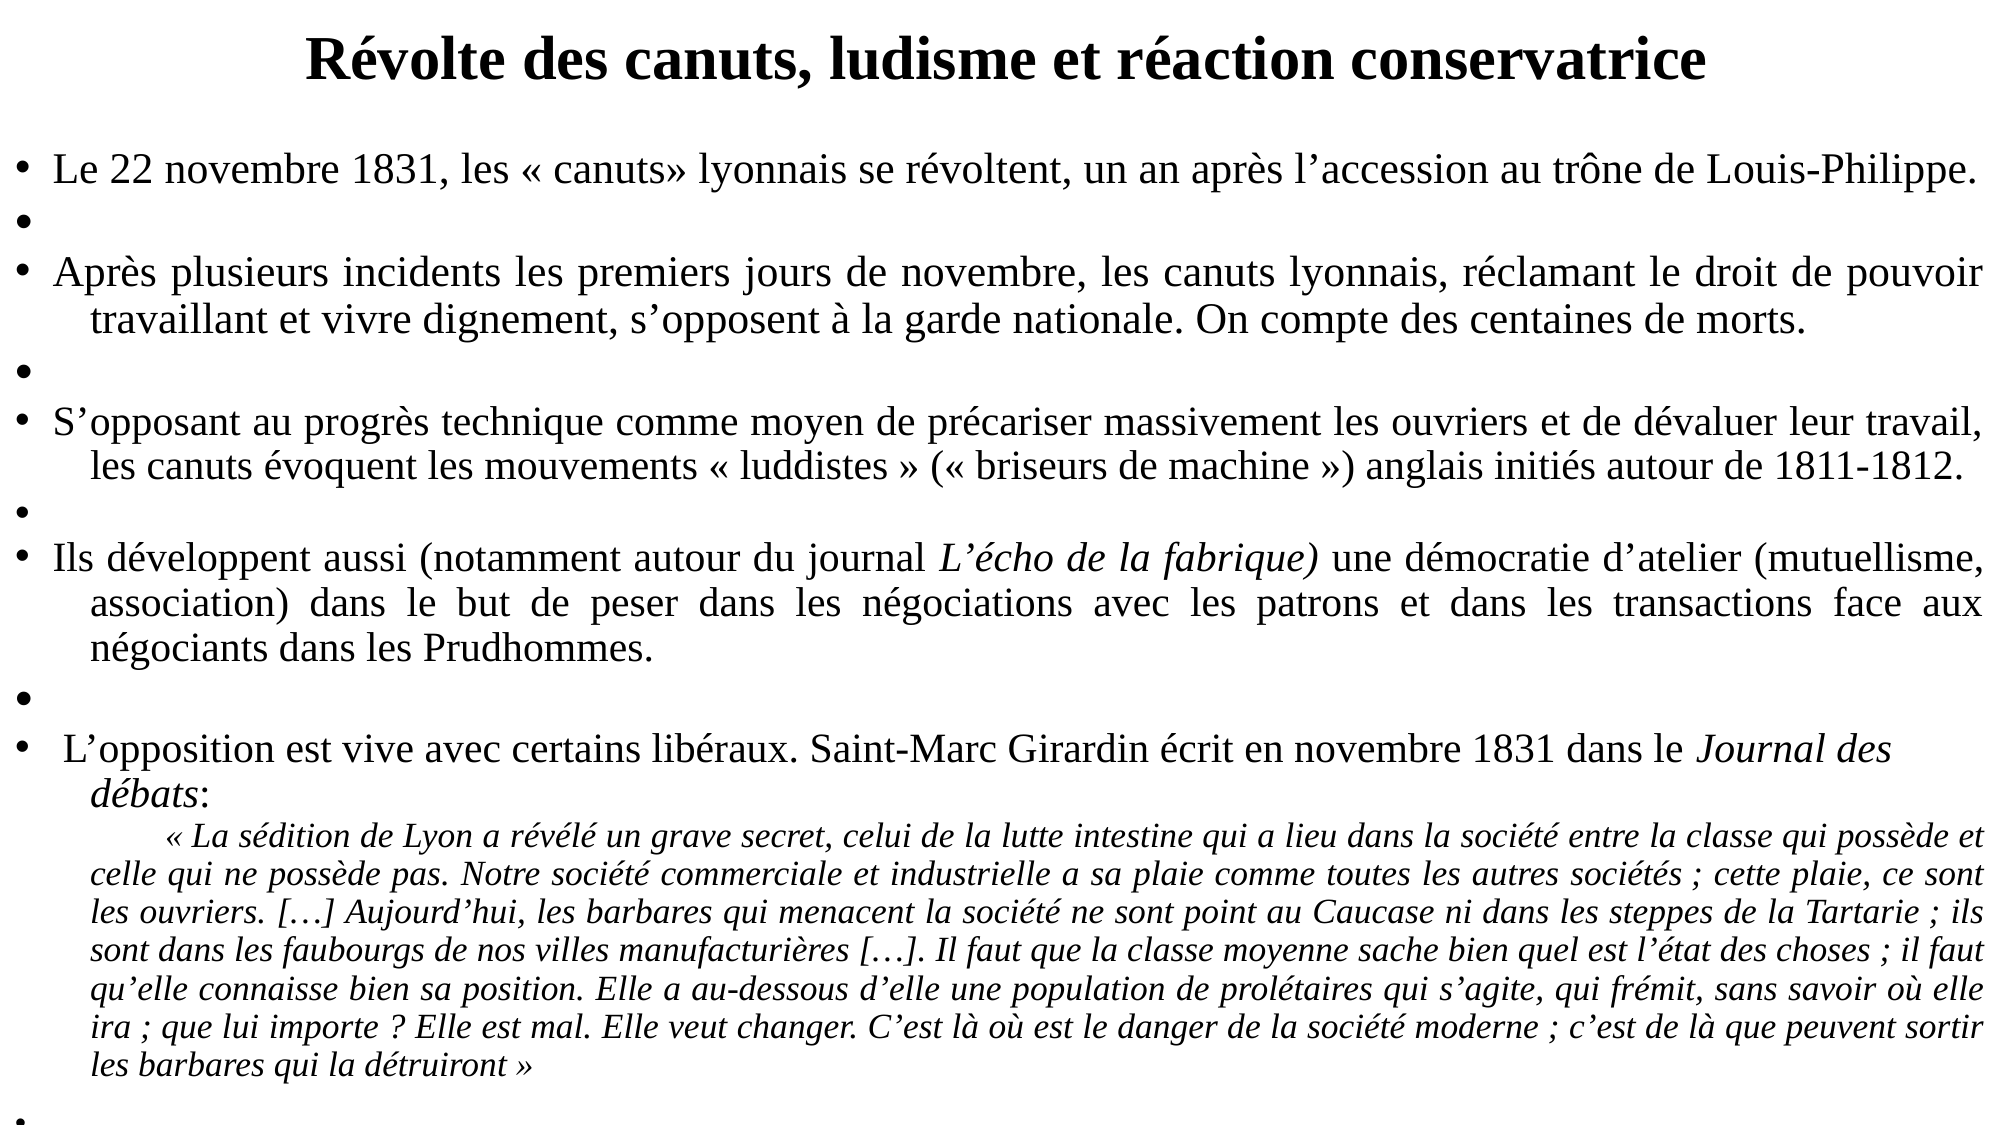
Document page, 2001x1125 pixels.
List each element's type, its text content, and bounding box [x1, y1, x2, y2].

list Le 22 novembre 1831, les « canuts» lyonnais se révoltent, un an après l’accession au trône de Louis-Philippe. Après plusieurs incidents les premiers jours de novembre, les canuts lyonnais, réclamant le droit de pouvoir travaillant et vivre dignement, s’opposent à la garde nationale. On compte des centaines de morts. S’opposant au progrès technique comme moyen de précariser massivement les ouvriers et de dévaluer leur travail, les canuts évoquent les mouvements « luddistes » (« briseurs de machine ») anglais initiés autour de 1811-1812. Ils développent aussi (notamment autour du journal L’écho de la fabrique) une démocratie d’atelier (mutuellisme, association) dans le but de peser dans les négociations avec les patrons et dans les transactions face aux négociants dans les Prudhommes. L’opposition est vive avec certains libéraux. Saint-Marc Girardin écrit en novembre 1831 dans le Journal des débats: « La sédition de Lyon a révélé un grave secret, celui de la lutte intestine qui a lieu dans la société entre la classe qui possède et celle qui ne possède pas. Notre société commerciale et industrielle a sa plaie comme toutes les autres sociétés ; cette plaie, ce sont les ouvriers. […] Aujourd’hui, les barbares qui menacent la société ne sont point au Caucase ni dans les steppes de la Tartarie ; ils sont dans les faubourgs de nos villes manufacturières […]. Il faut que la classe moyenne sache bien quel est l’état des choses ; il faut qu’elle connaisse bien sa position. Elle a au-dessous d’elle une population de prolétaires qui s’agite, qui frémit, sans savoir où elle ira ; que lui importe ? Elle est mal. Elle veut changer. C’est là où est le danger de la société moderne ; c’est de là que peuvent sortir les barbares qui la détruiront » [0, 138, 2000, 1125]
title Révolte des canuts, ludisme et réaction conservatrice [249, 0, 1765, 118]
